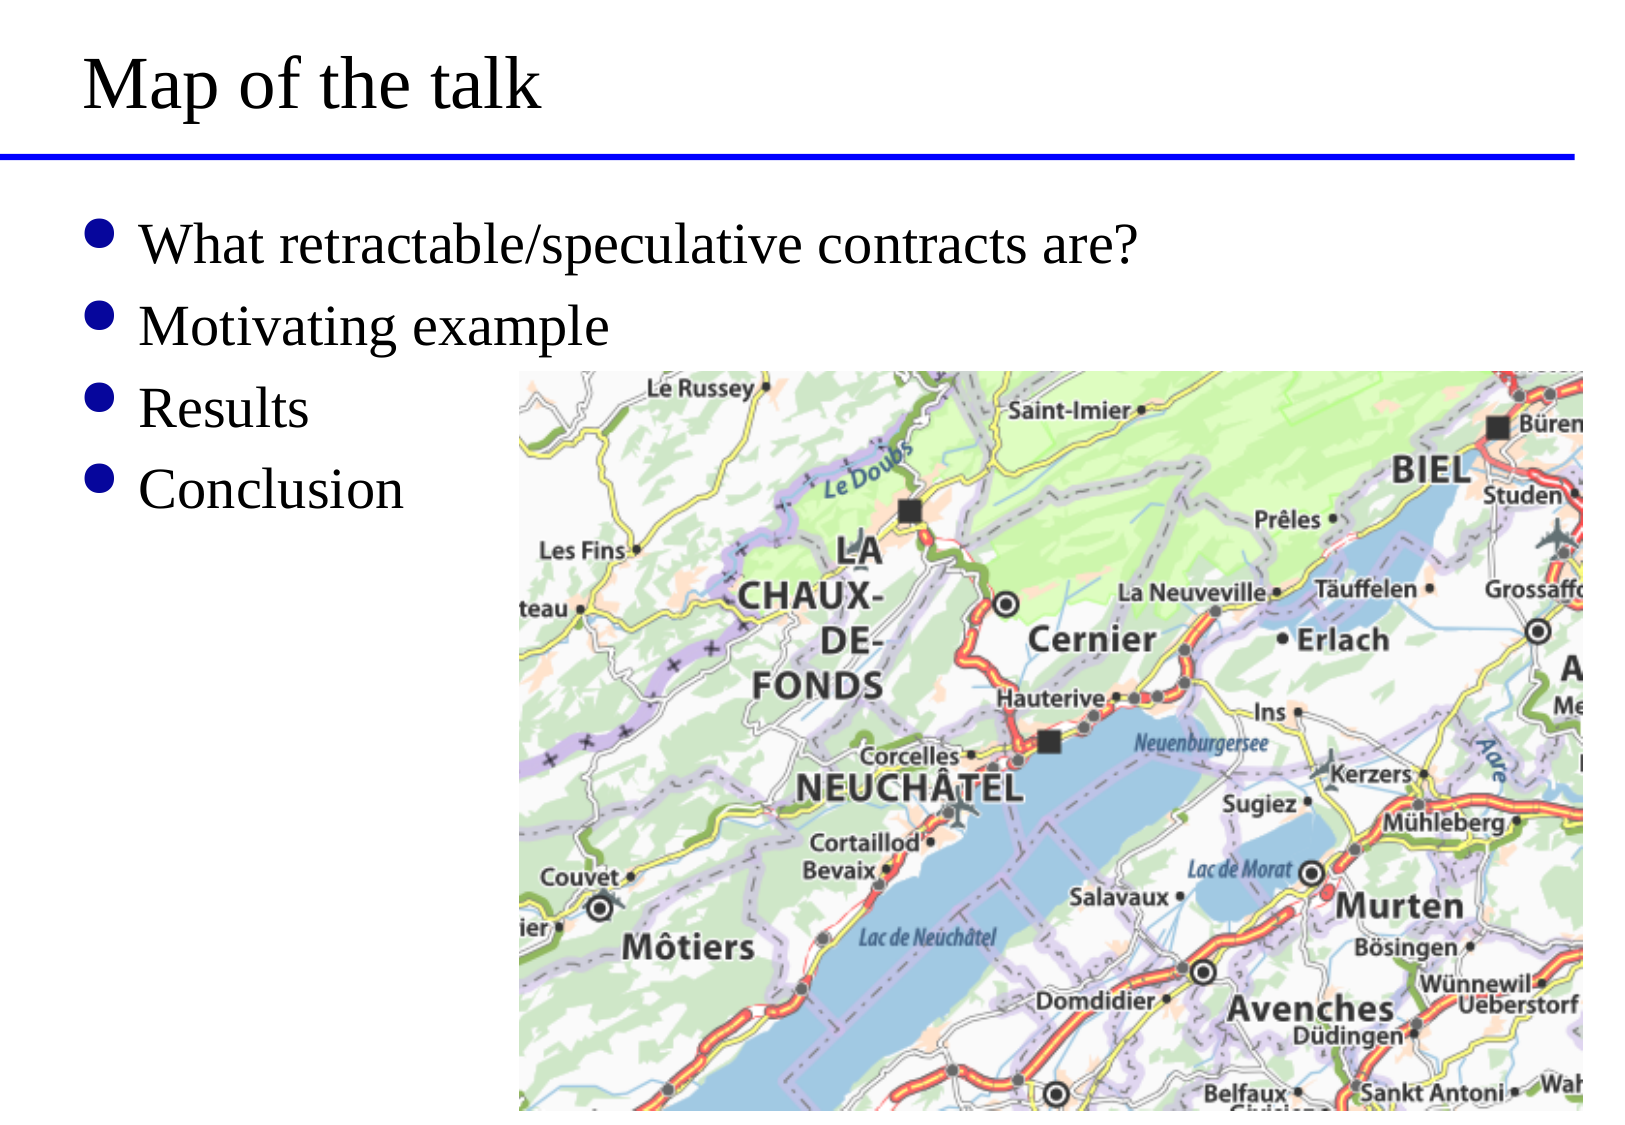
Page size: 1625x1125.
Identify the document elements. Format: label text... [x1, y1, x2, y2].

title Map of the talk [67, 27, 1544, 131]
picture [519, 371, 1583, 1111]
list What retractable/speculative contracts are? Motivating example Results Conclusion [67, 198, 1478, 1061]
